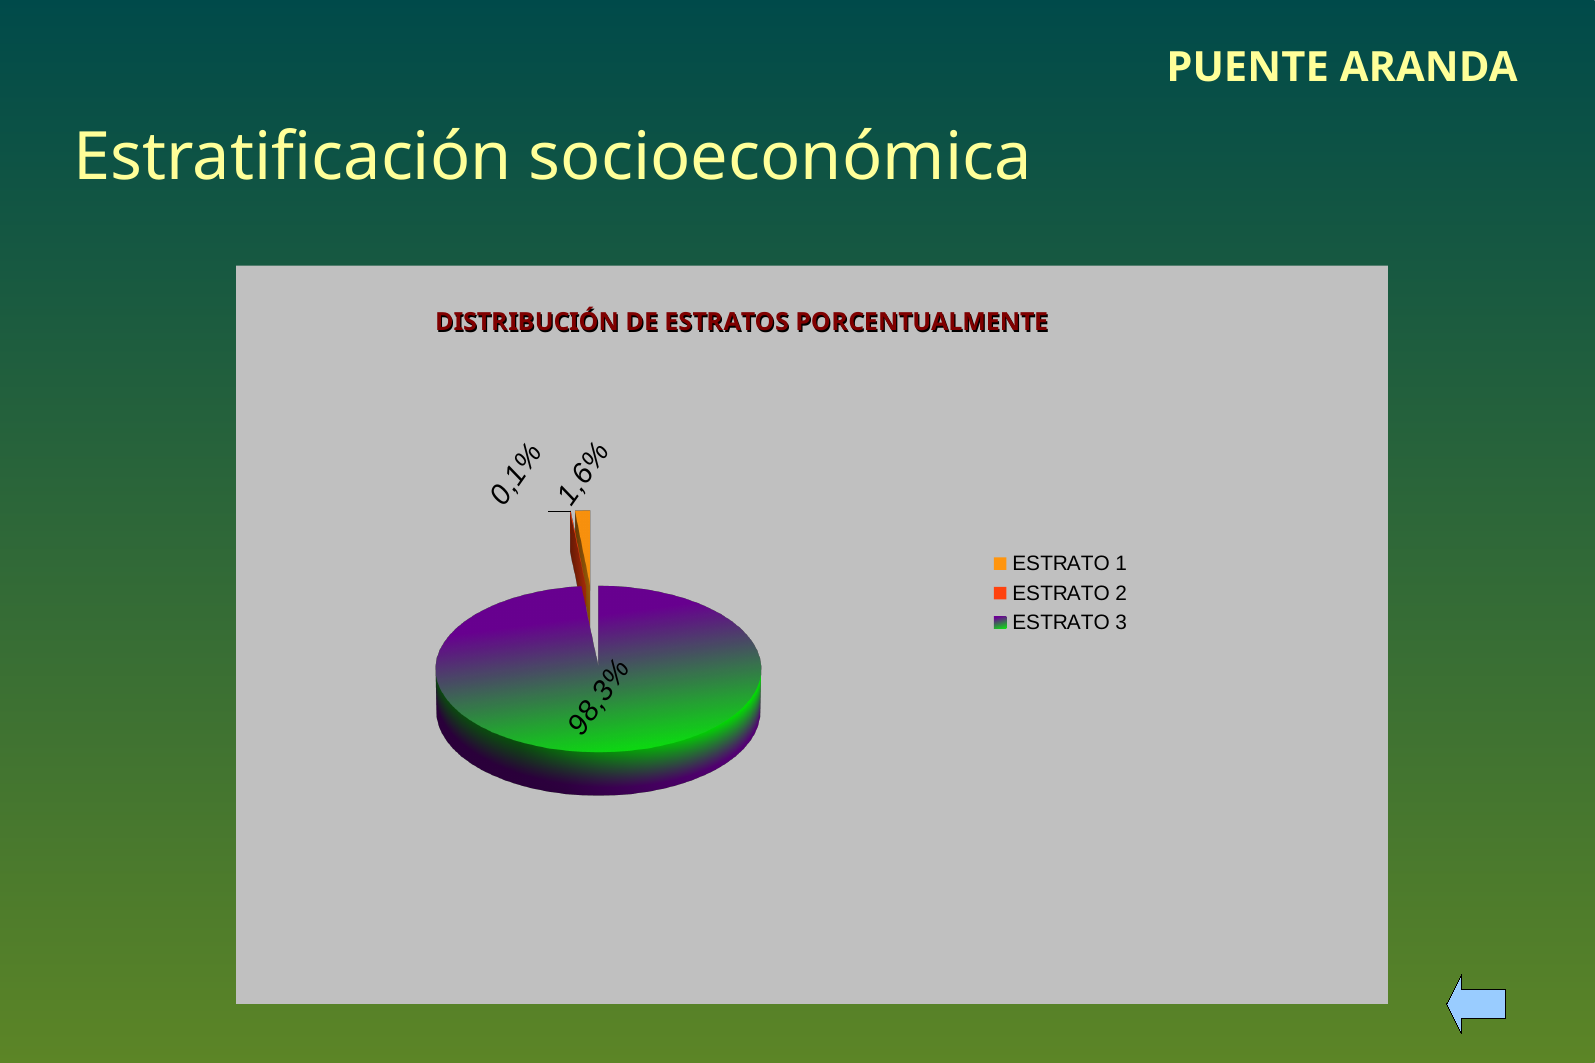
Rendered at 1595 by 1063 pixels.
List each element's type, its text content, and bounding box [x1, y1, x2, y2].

text_box [0, 0, 1595, 1063]
chart [236, 265, 1388, 1004]
text_box Estratificación socioeconómica [59, 101, 1418, 958]
text_box PUENTE ARANDA [1151, 29, 1565, 91]
